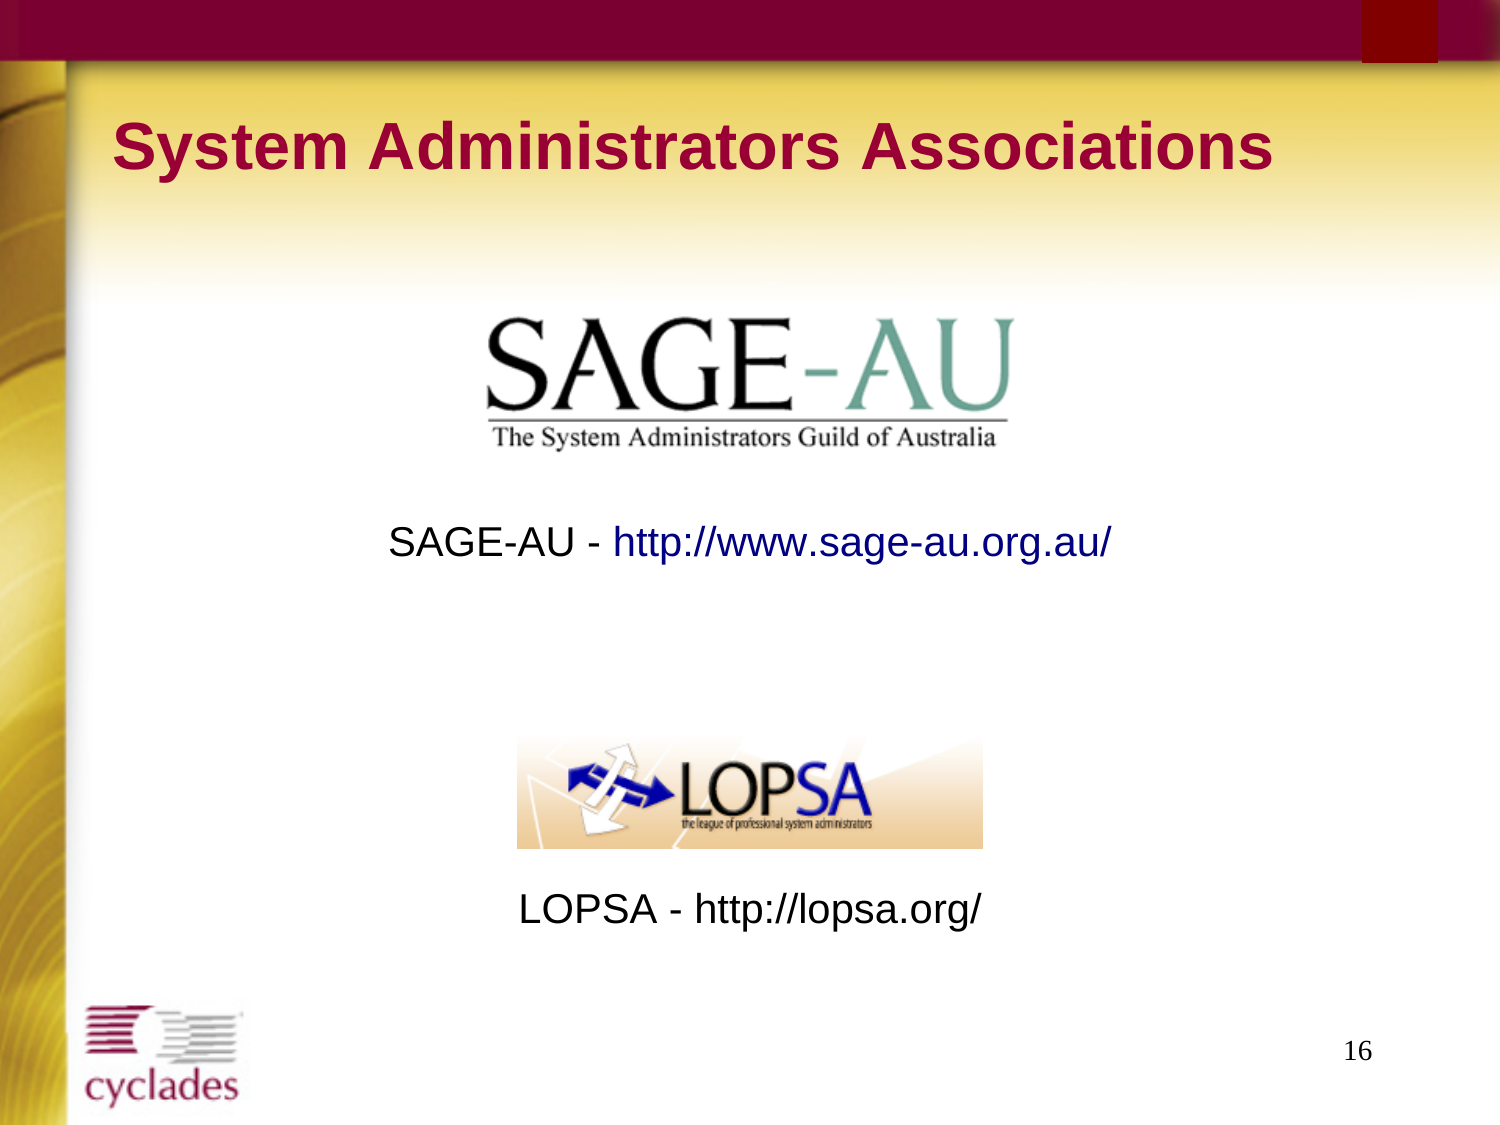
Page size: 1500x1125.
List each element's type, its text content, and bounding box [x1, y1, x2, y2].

picture [476, 301, 1024, 466]
title System Administrators Associations [112, 98, 1388, 189]
picture [0, 0, 1500, 1125]
picture [517, 731, 983, 849]
list SAGE-AU - http://www.sage-au.org.au/ LOPSA - http://lopsa.org/ [112, 212, 1388, 1125]
